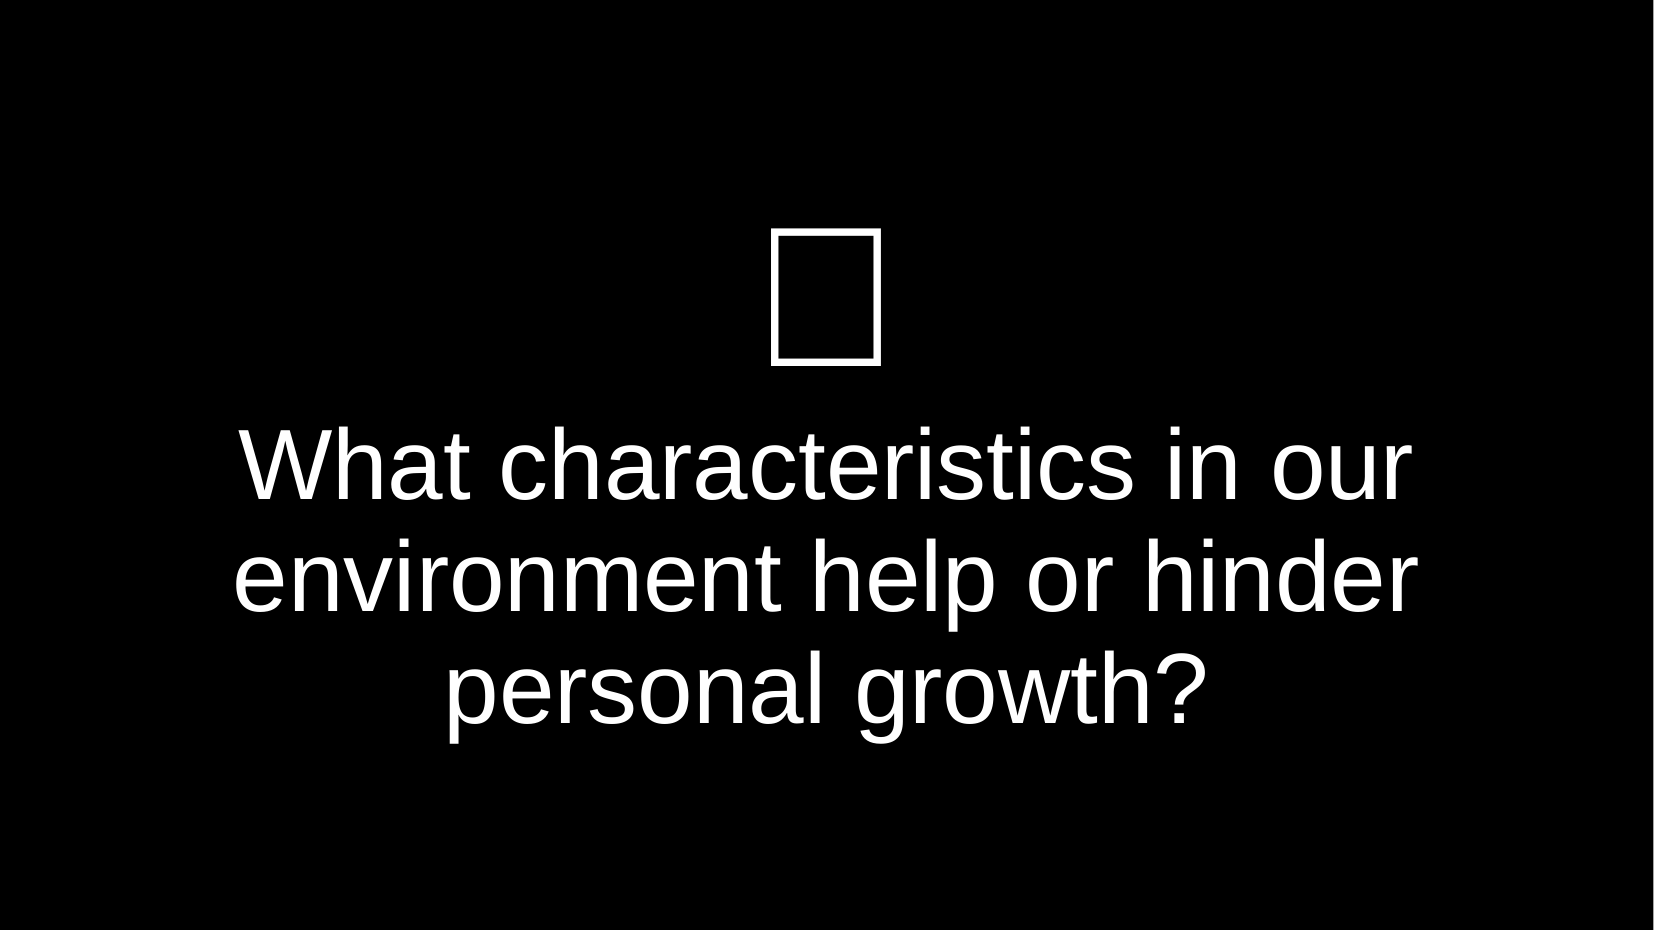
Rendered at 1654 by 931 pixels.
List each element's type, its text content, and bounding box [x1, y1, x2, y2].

subtitle 🤔 What characteristics in our environment help or hinder personal growth? [82, 0, 1571, 931]
